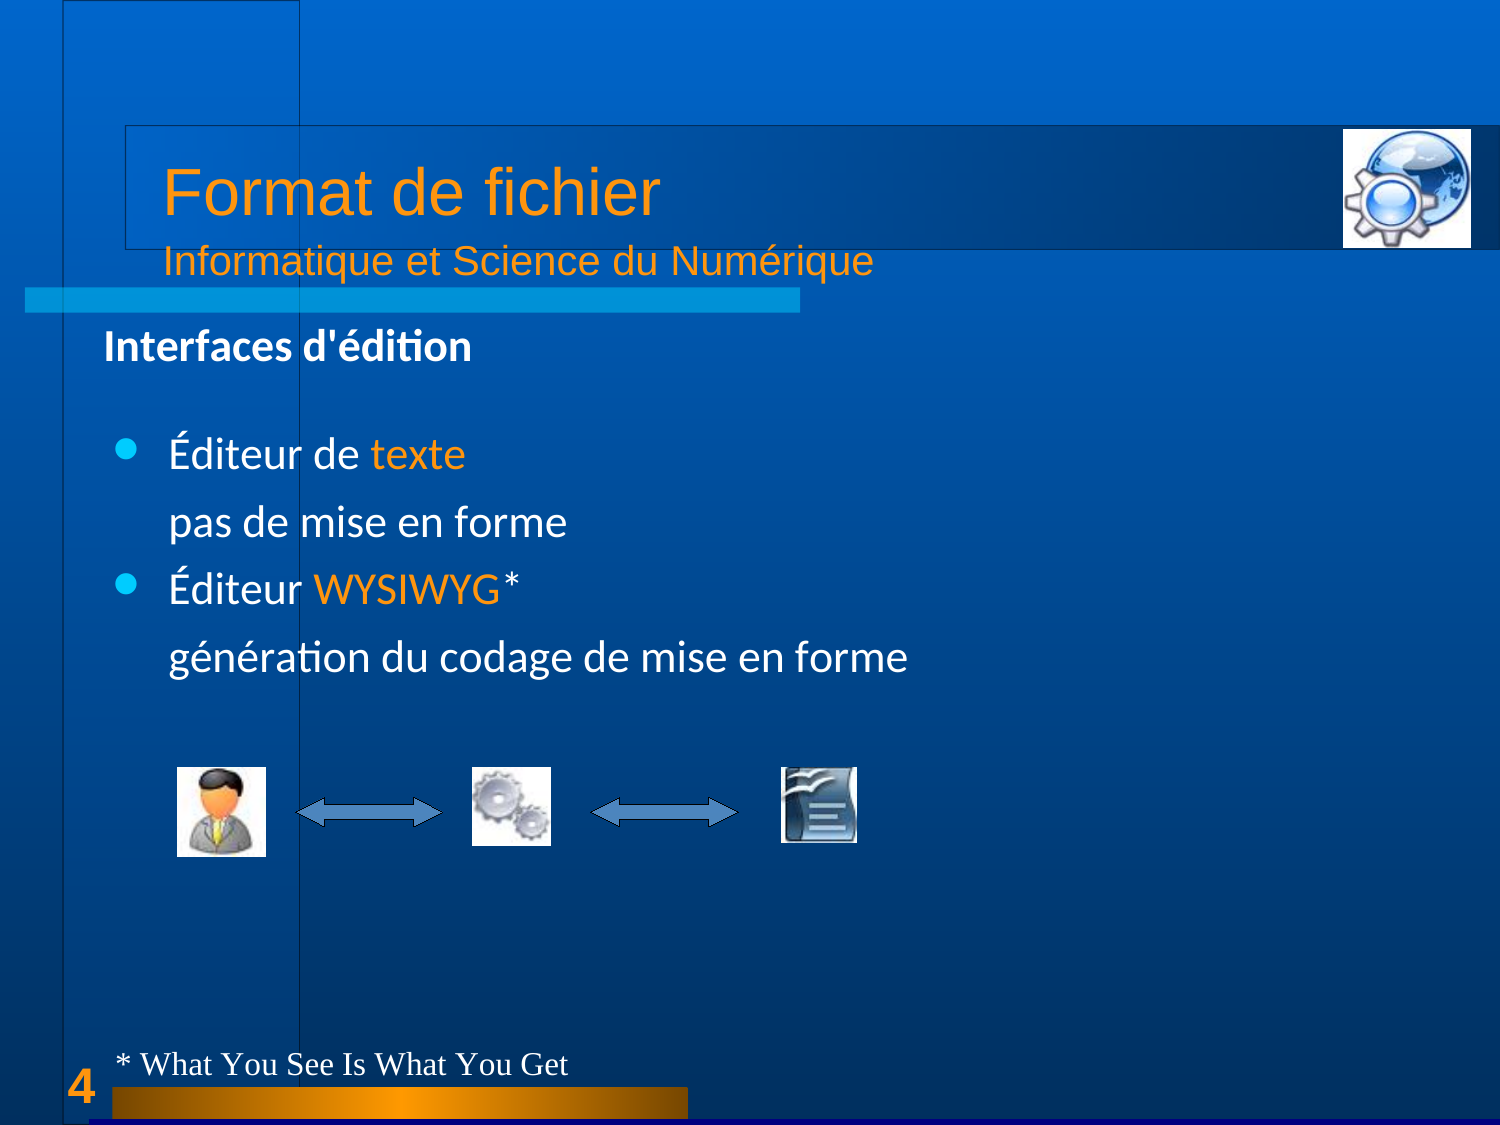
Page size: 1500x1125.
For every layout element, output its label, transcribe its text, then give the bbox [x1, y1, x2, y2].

text_box Éditeur de texte pas de mise en forme Éditeur WYSIWYG* génération du codage de mise en forme [112, 439, 1500, 842]
picture [472, 767, 551, 846]
picture [781, 767, 857, 843]
text_box * What You See Is What You Get [100, 1038, 1182, 1092]
text_box Interfaces d'édition [88, 319, 1300, 409]
picture [177, 767, 266, 857]
text_box [295, 797, 443, 827]
text_box [590, 797, 739, 827]
picture [1343, 129, 1471, 248]
